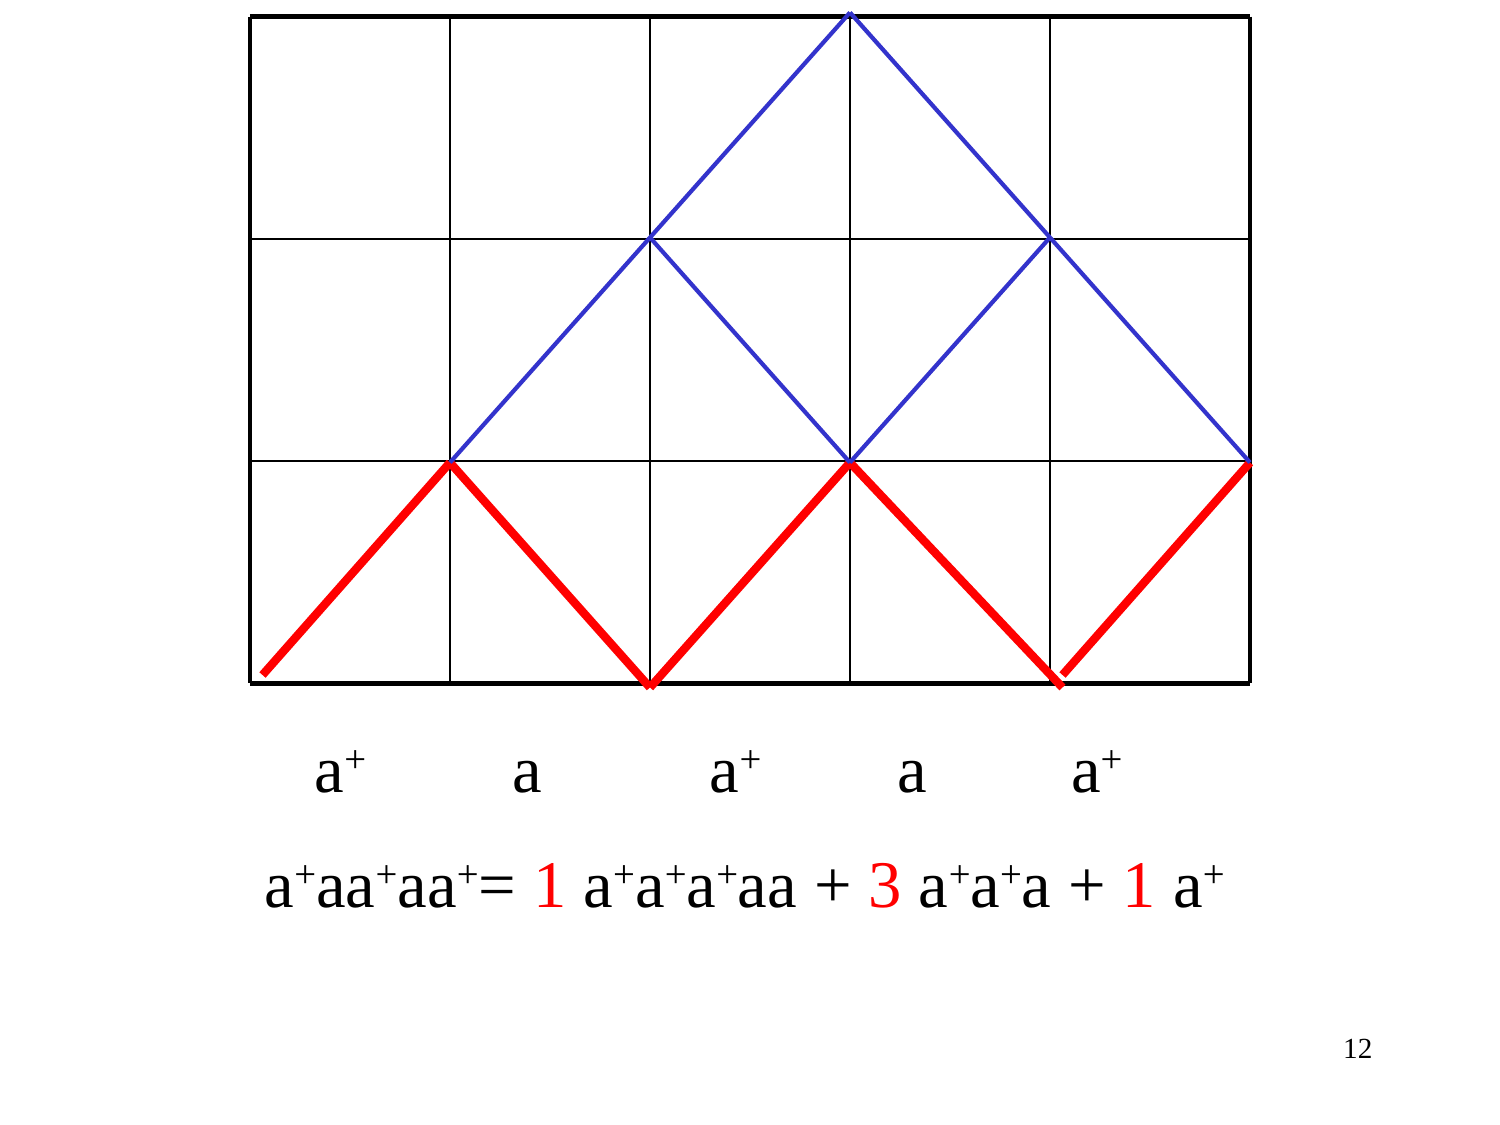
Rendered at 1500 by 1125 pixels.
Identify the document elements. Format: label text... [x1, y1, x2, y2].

text_box a+ a a+ a a+ a+aa+aa+= 1 a+a+a+aa + 3 a+a+a + 1 a+ [249, 725, 1276, 931]
